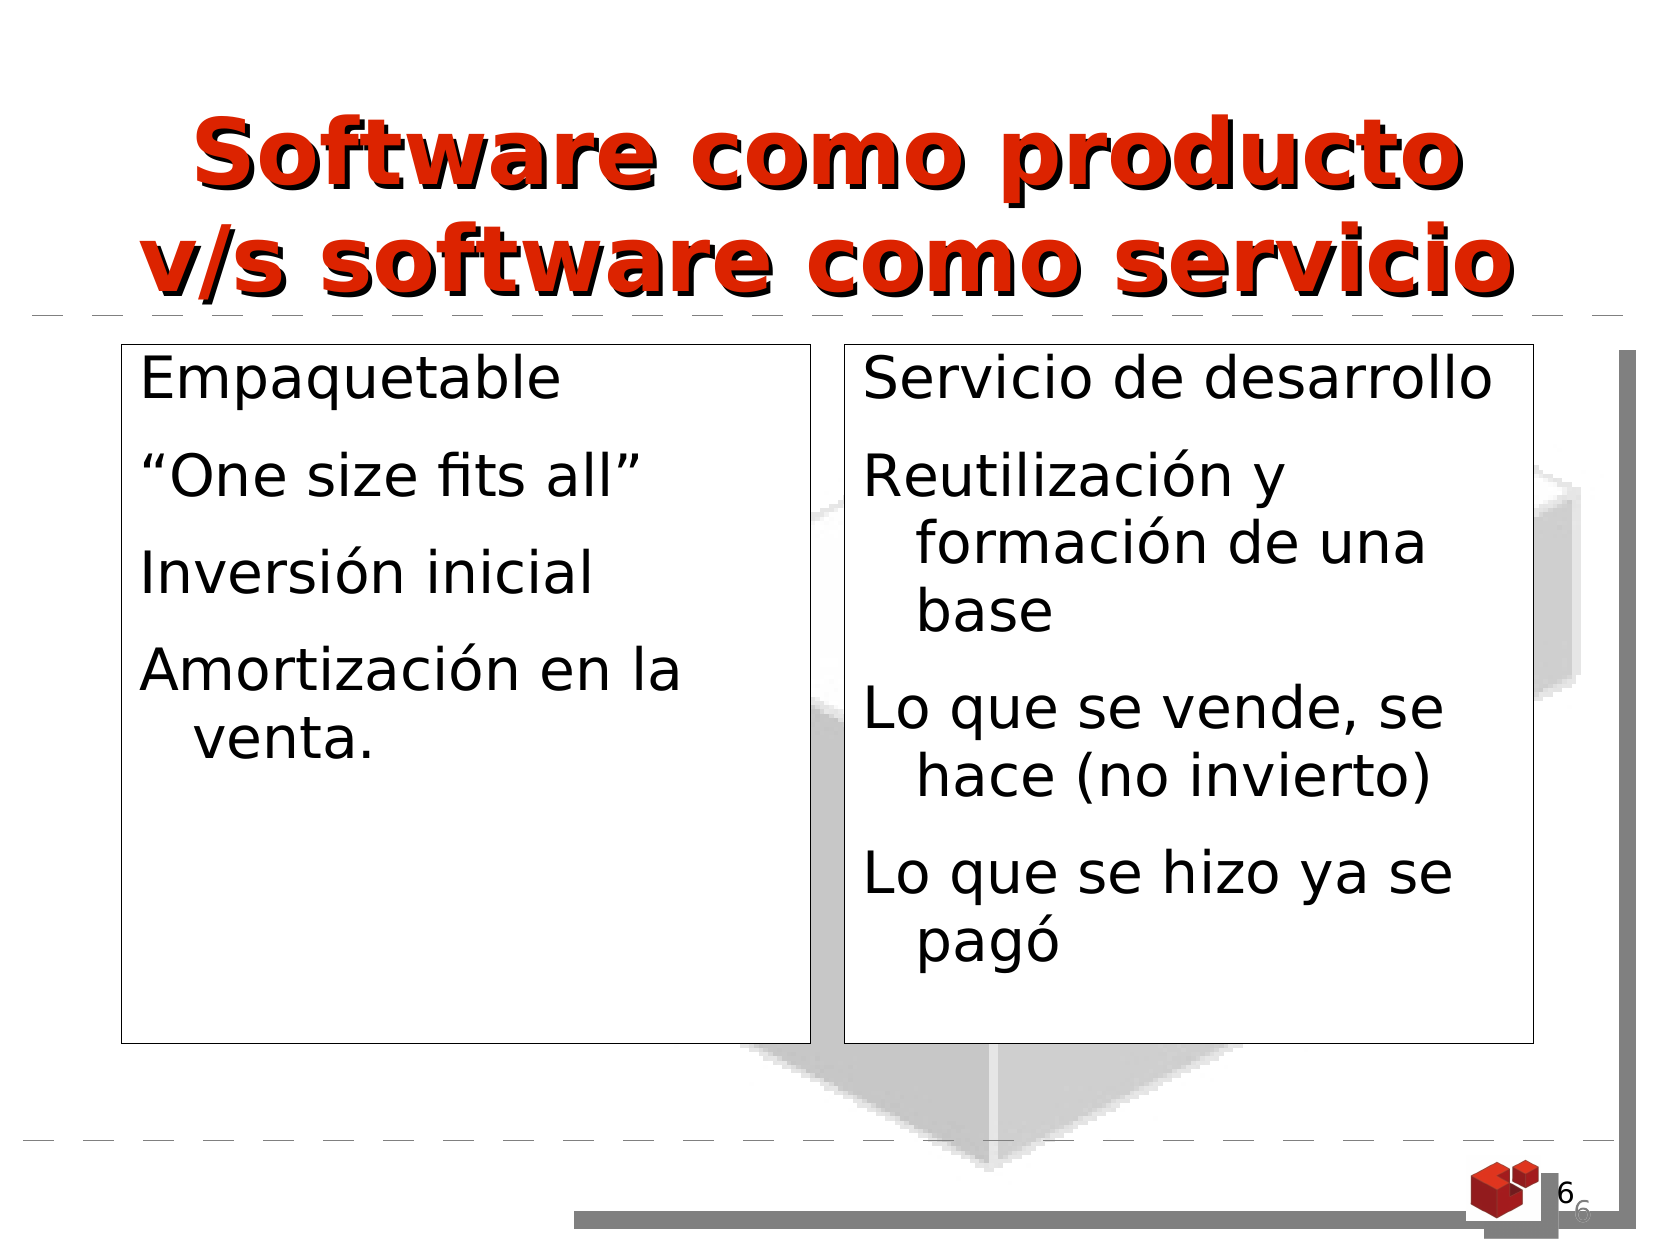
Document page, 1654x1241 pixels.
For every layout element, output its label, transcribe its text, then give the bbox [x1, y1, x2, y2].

picture [557, 333, 1619, 1221]
list Servicio de desarrollo Reutilización y formación de una base Lo que se vende, se hace (no invierto) Lo que se hizo ya se pagó [844, 344, 1534, 1044]
list Empaquetable “One size fits all” Inversión inicial Amortización en la venta. [121, 344, 811, 1044]
title Software como producto v/s software como servicio [121, 99, 1534, 314]
picture [1561, 1191, 1570, 1201]
